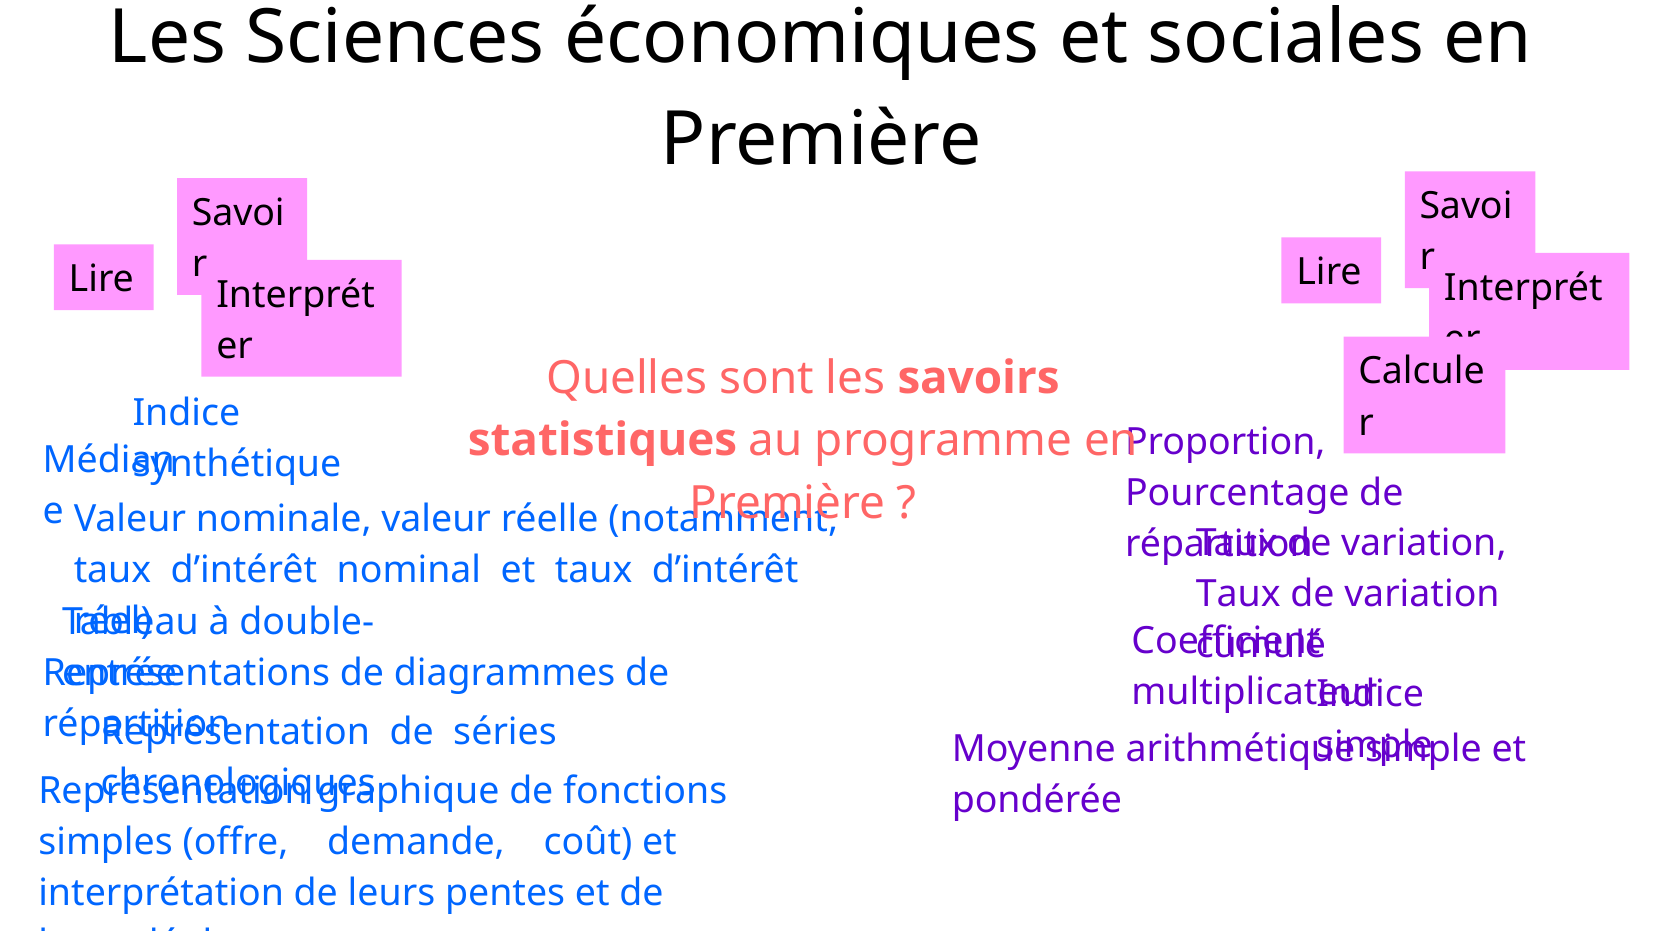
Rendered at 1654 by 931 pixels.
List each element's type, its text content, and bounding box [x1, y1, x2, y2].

text_box Indice synthétique [117, 377, 395, 437]
text_box Représentation graphique de fonctions simples (offre, demande, coût) et interprétation de leurs pentes et de leurs déplacements [23, 755, 764, 901]
text_box Moyenne arithmétique simple et pondérée [937, 714, 1619, 773]
text_box Quelles sont les savoirs statistiques au programme en Première ? [395, 336, 1211, 457]
text_box Valeur nominale, valeur réelle (notamment, taux d’intérêt nominal et taux d’intérêt réel) [59, 484, 863, 586]
text_box Lire [53, 244, 154, 303]
text_box Savoir [177, 178, 308, 237]
text_box Proportion, Pourcentage de répartition [1110, 407, 1554, 509]
text_box Indice simple [1301, 658, 1536, 714]
text_box Interpréter [201, 259, 402, 318]
text_box Représentations de diagrammes de répartition [27, 637, 768, 696]
text_box Coefficient multiplicateur [1116, 606, 1542, 665]
title Les Sciences économiques et sociales en Première [47, 41, 1595, 128]
text_box Représentation de séries chronologiques [85, 696, 768, 755]
text_box Taux de variation, Taux de variation cumulé [1181, 507, 1601, 610]
text_box Interpréter [1429, 252, 1630, 312]
text_box Médiane [27, 425, 201, 484]
text_box Calculer [1343, 336, 1506, 395]
text_box Savoir [1404, 171, 1536, 230]
text_box Tableau à double-entrée [47, 586, 449, 637]
text_box Lire [1281, 237, 1382, 296]
